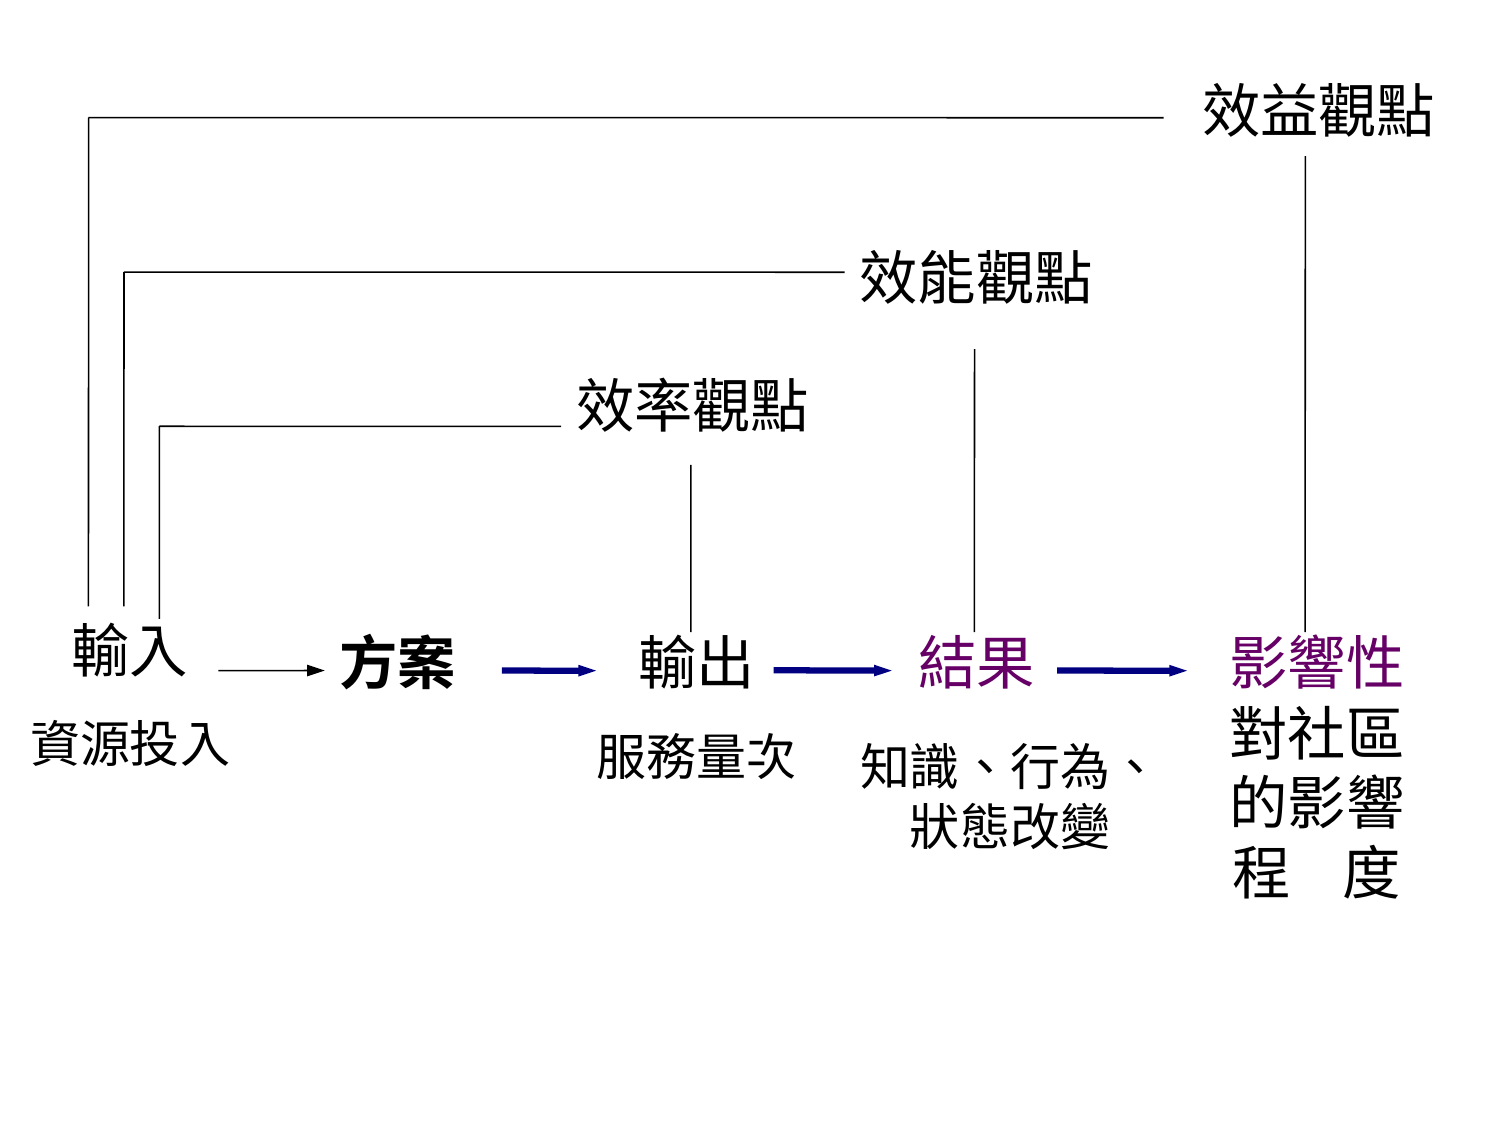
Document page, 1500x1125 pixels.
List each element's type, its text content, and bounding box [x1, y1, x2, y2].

text_box 知識、行為、狀態改變 [844, 727, 1176, 865]
text_box 輸出 服務量次 [560, 619, 833, 796]
text_box 影響性 對社區 的影響 程 度 [1198, 619, 1436, 917]
text_box 輸入 資源投入 [0, 606, 260, 784]
text_box 方案 [324, 619, 491, 705]
text_box 效率觀點 [560, 362, 904, 448]
text_box 效能觀點 [844, 233, 1176, 320]
text_box 效益觀點 [1187, 66, 1459, 153]
text_box 結果 [903, 619, 1070, 705]
